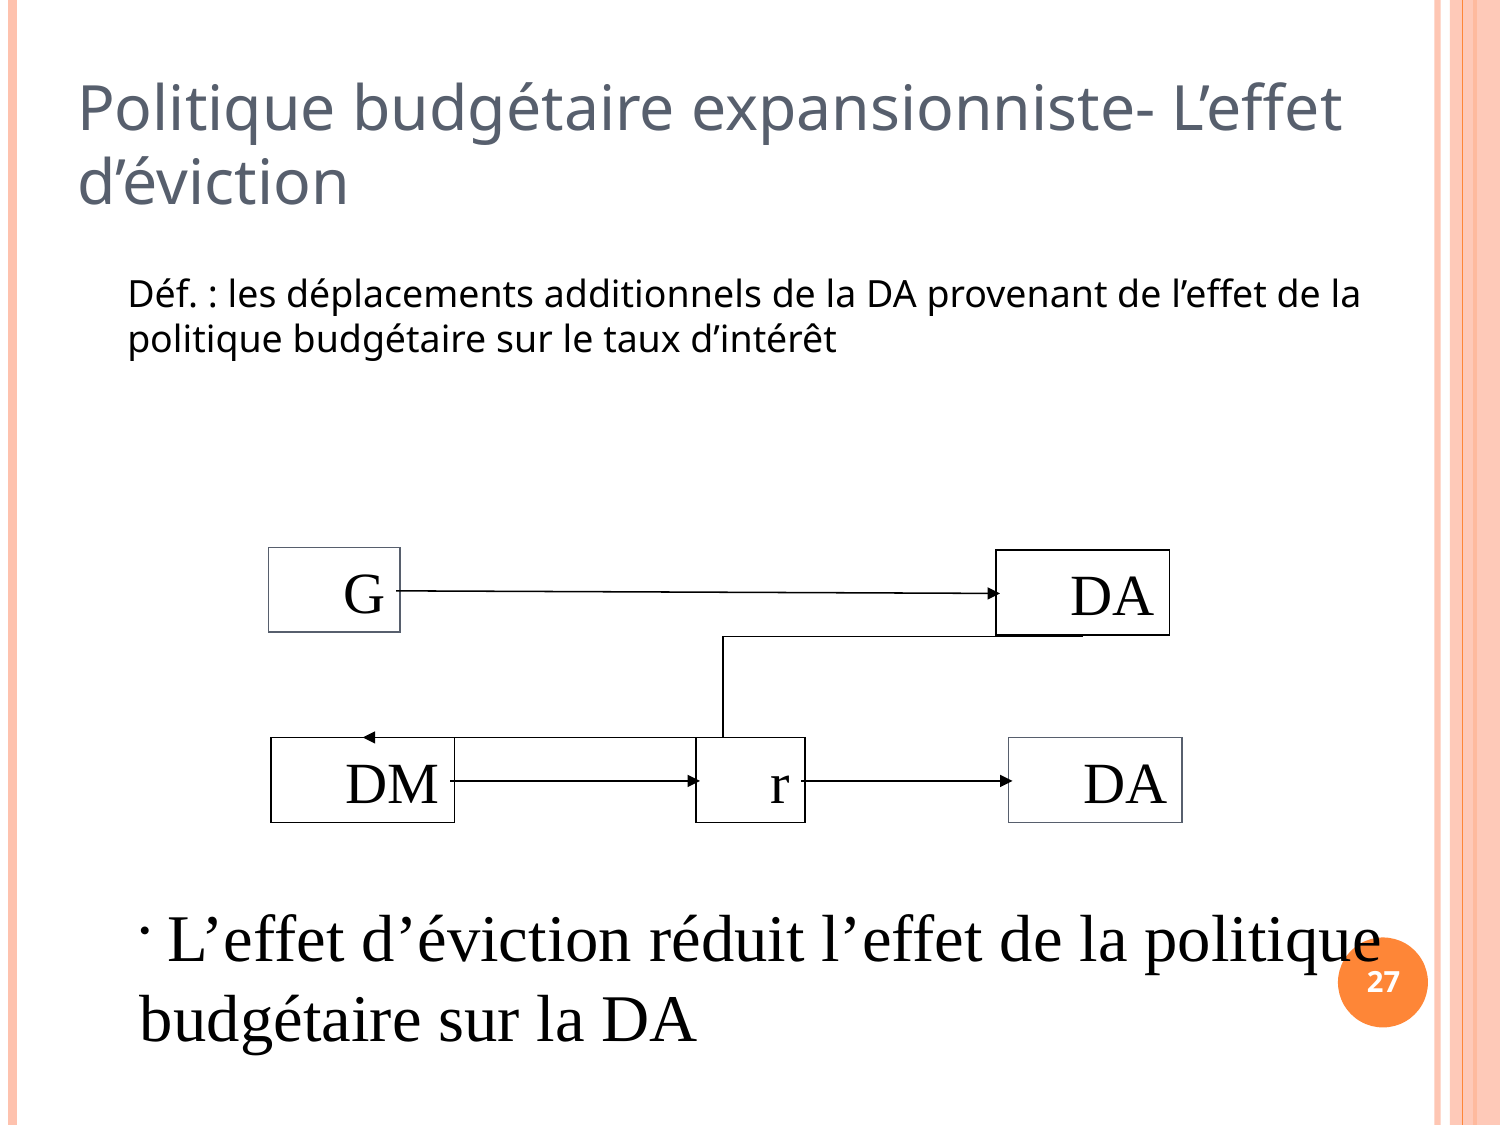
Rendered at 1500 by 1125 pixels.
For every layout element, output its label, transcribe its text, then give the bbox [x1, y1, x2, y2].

title Politique budgétaire expansionniste- L’effet d’éviction [62, 37, 1450, 225]
list Déf. : les déplacements additionnels de la DA provenant de l’effet de la politique budgétaire sur le taux d’intérêt [112, 262, 1388, 538]
text_box  DA [996, 549, 1170, 635]
text_box  DA [1008, 737, 1183, 823]
text_box  G [268, 547, 400, 633]
text_box  DM [271, 737, 455, 823]
text_box L’effet d’éviction réduit l’effet de la politique budgétaire sur la DA [124, 887, 1447, 1063]
text_box  r [696, 737, 805, 823]
